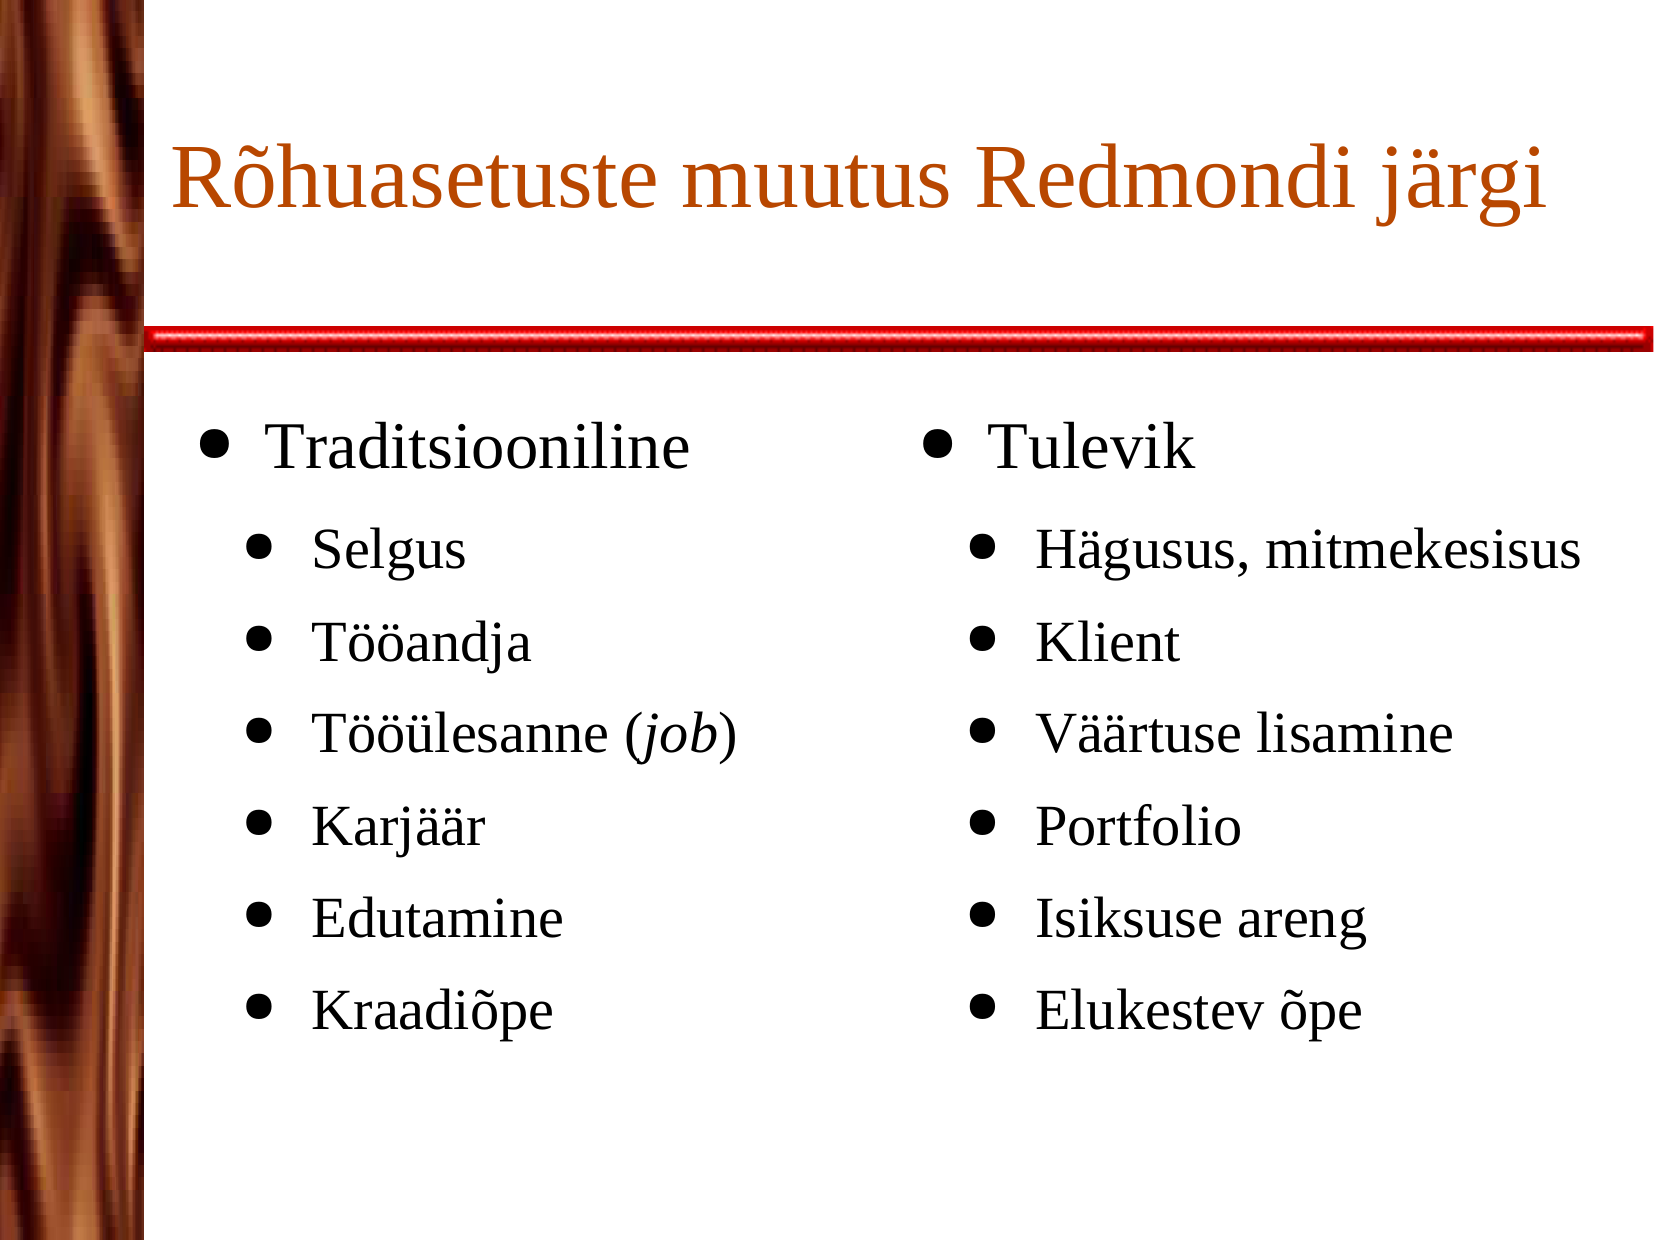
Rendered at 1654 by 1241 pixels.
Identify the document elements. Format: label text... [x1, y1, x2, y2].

list Tulevik Hägusus, mitmekesisus Klient Väärtuse lisamine Portfolio Isiksuse areng Elukestev õpe [906, 408, 1596, 1190]
title Rõhuasetuste muutus Redmondi järgi [154, 72, 1567, 279]
list Traditsiooniline Selgus Tööandja Tööülesanne (job) Karjäär Edutamine Kraadiõpe [183, 408, 872, 1190]
picture [0, 0, 1654, 1240]
